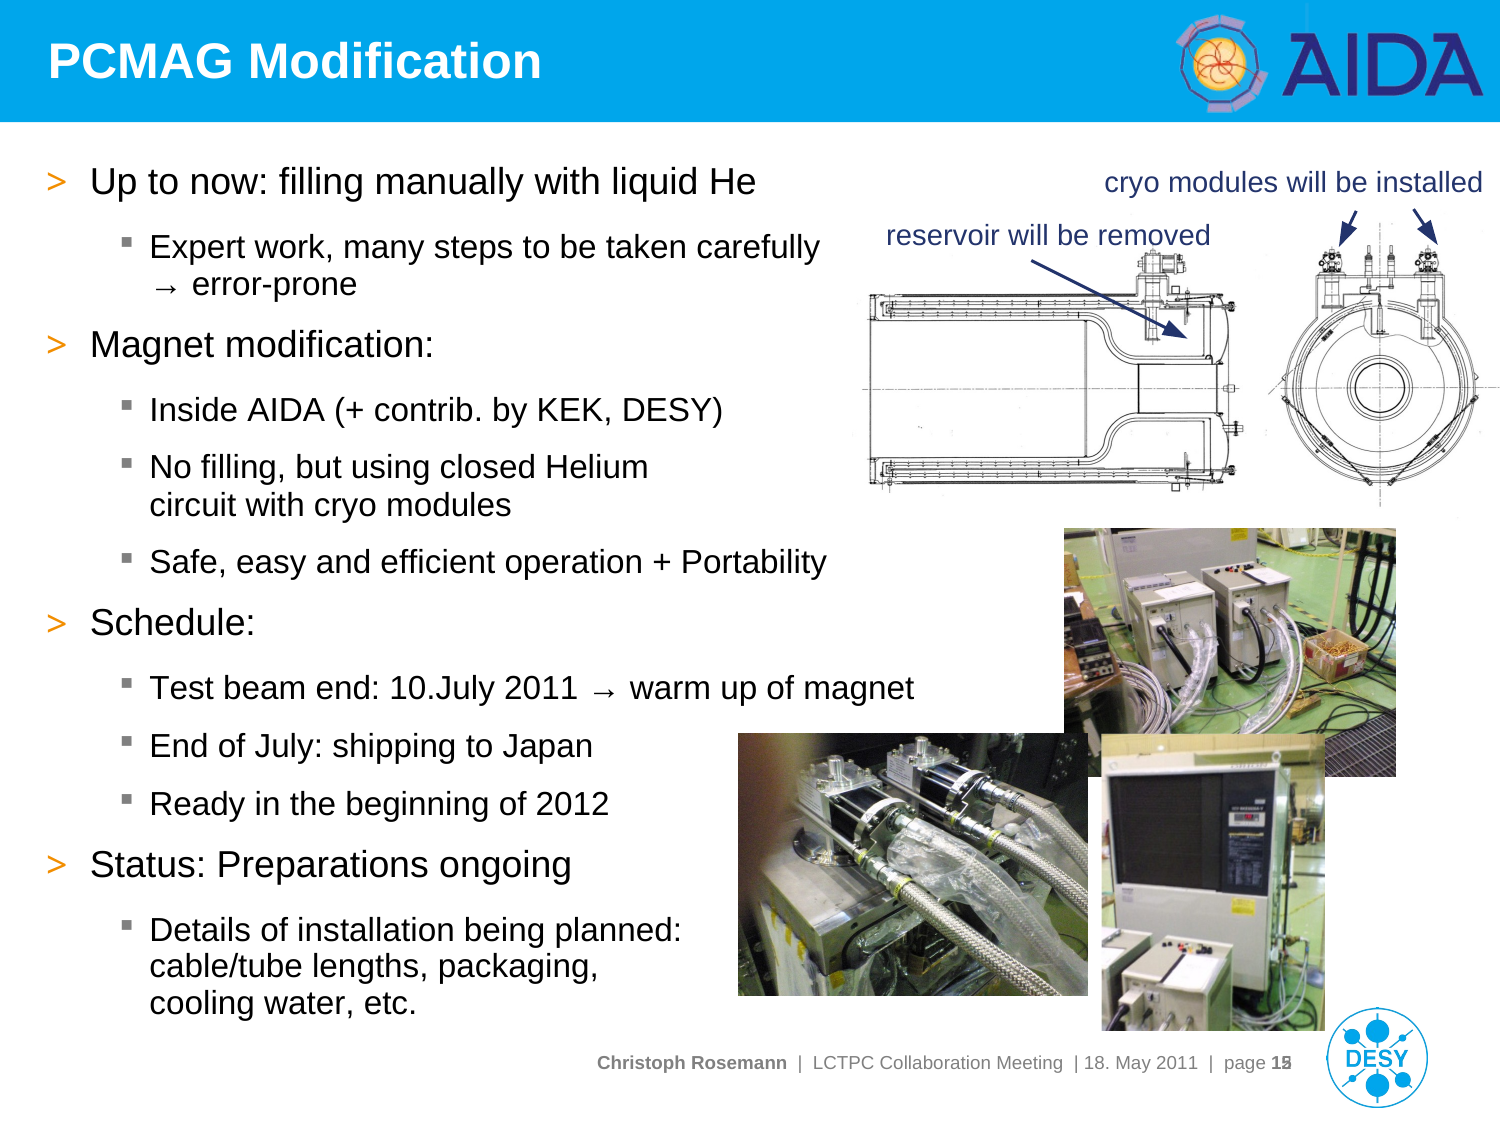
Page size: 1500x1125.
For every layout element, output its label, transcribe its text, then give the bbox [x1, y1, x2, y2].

list Up to now: filling manually with liquid He Expert work, many steps to be taken carefully → error-prone Magnet modification: Inside AIDA (+ contrib. by KEK, DESY) No filling, but using closed Helium circuit with cryo modules Safe, easy and efficient operation + Portability Schedule: Test beam end: 10.July 2011 → warm up of magnet End of July: shipping to Japan Ready in the beginning of 2012 Status: Preparations ongoing Details of installation being planned: cable/tube lengths, packaging, cooling water, etc. [46, 160, 1091, 1084]
picture [1348, 33, 1357, 96]
title PCMAG Modification [47, 16, 1168, 107]
picture [1368, 33, 1427, 96]
picture [1177, 15, 1267, 112]
text_box reservoir will be removed [1091, 211, 1226, 260]
picture [1326, 1007, 1428, 1108]
text_box cryo modules will be installed [1089, 158, 1500, 207]
text_box 2 [46, 1030, 1292, 1096]
picture [1426, 33, 1483, 96]
picture [1283, 33, 1340, 96]
picture [1091, 207, 1500, 1031]
